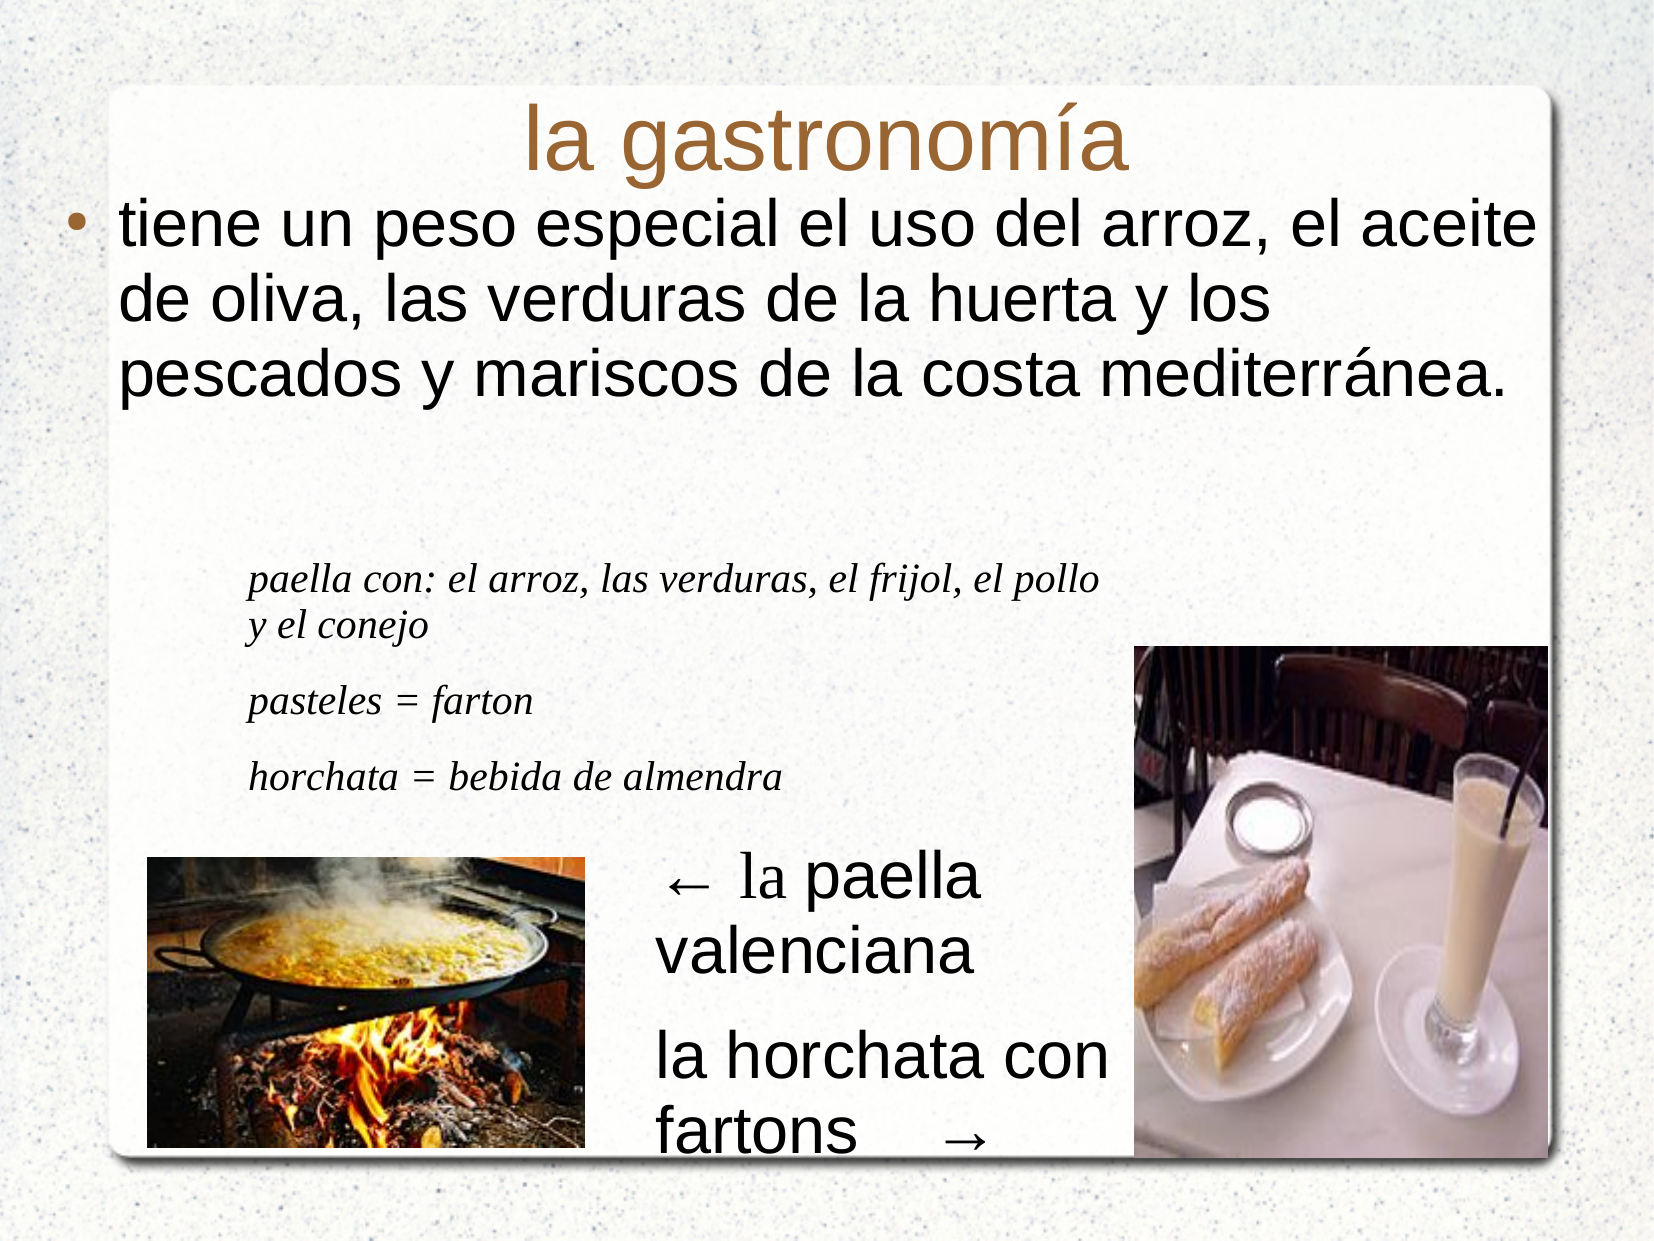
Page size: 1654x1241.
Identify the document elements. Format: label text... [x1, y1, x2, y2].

list tiene un peso especial el uso del arroz, el aceite de oliva, las verduras de la huerta y los pescados y mariscos de la costa mediterránea. [47, 186, 1548, 497]
picture [0, 0, 1654, 1241]
list paella con: el arroz, las verduras, el frijol, el pollo y el conejo pasteles = farton horchata = bebida de almendra [177, 555, 1123, 815]
title la gastronomía [118, 35, 1536, 186]
list ← la paella valenciana la horchata con fartons → [584, 838, 1135, 1168]
